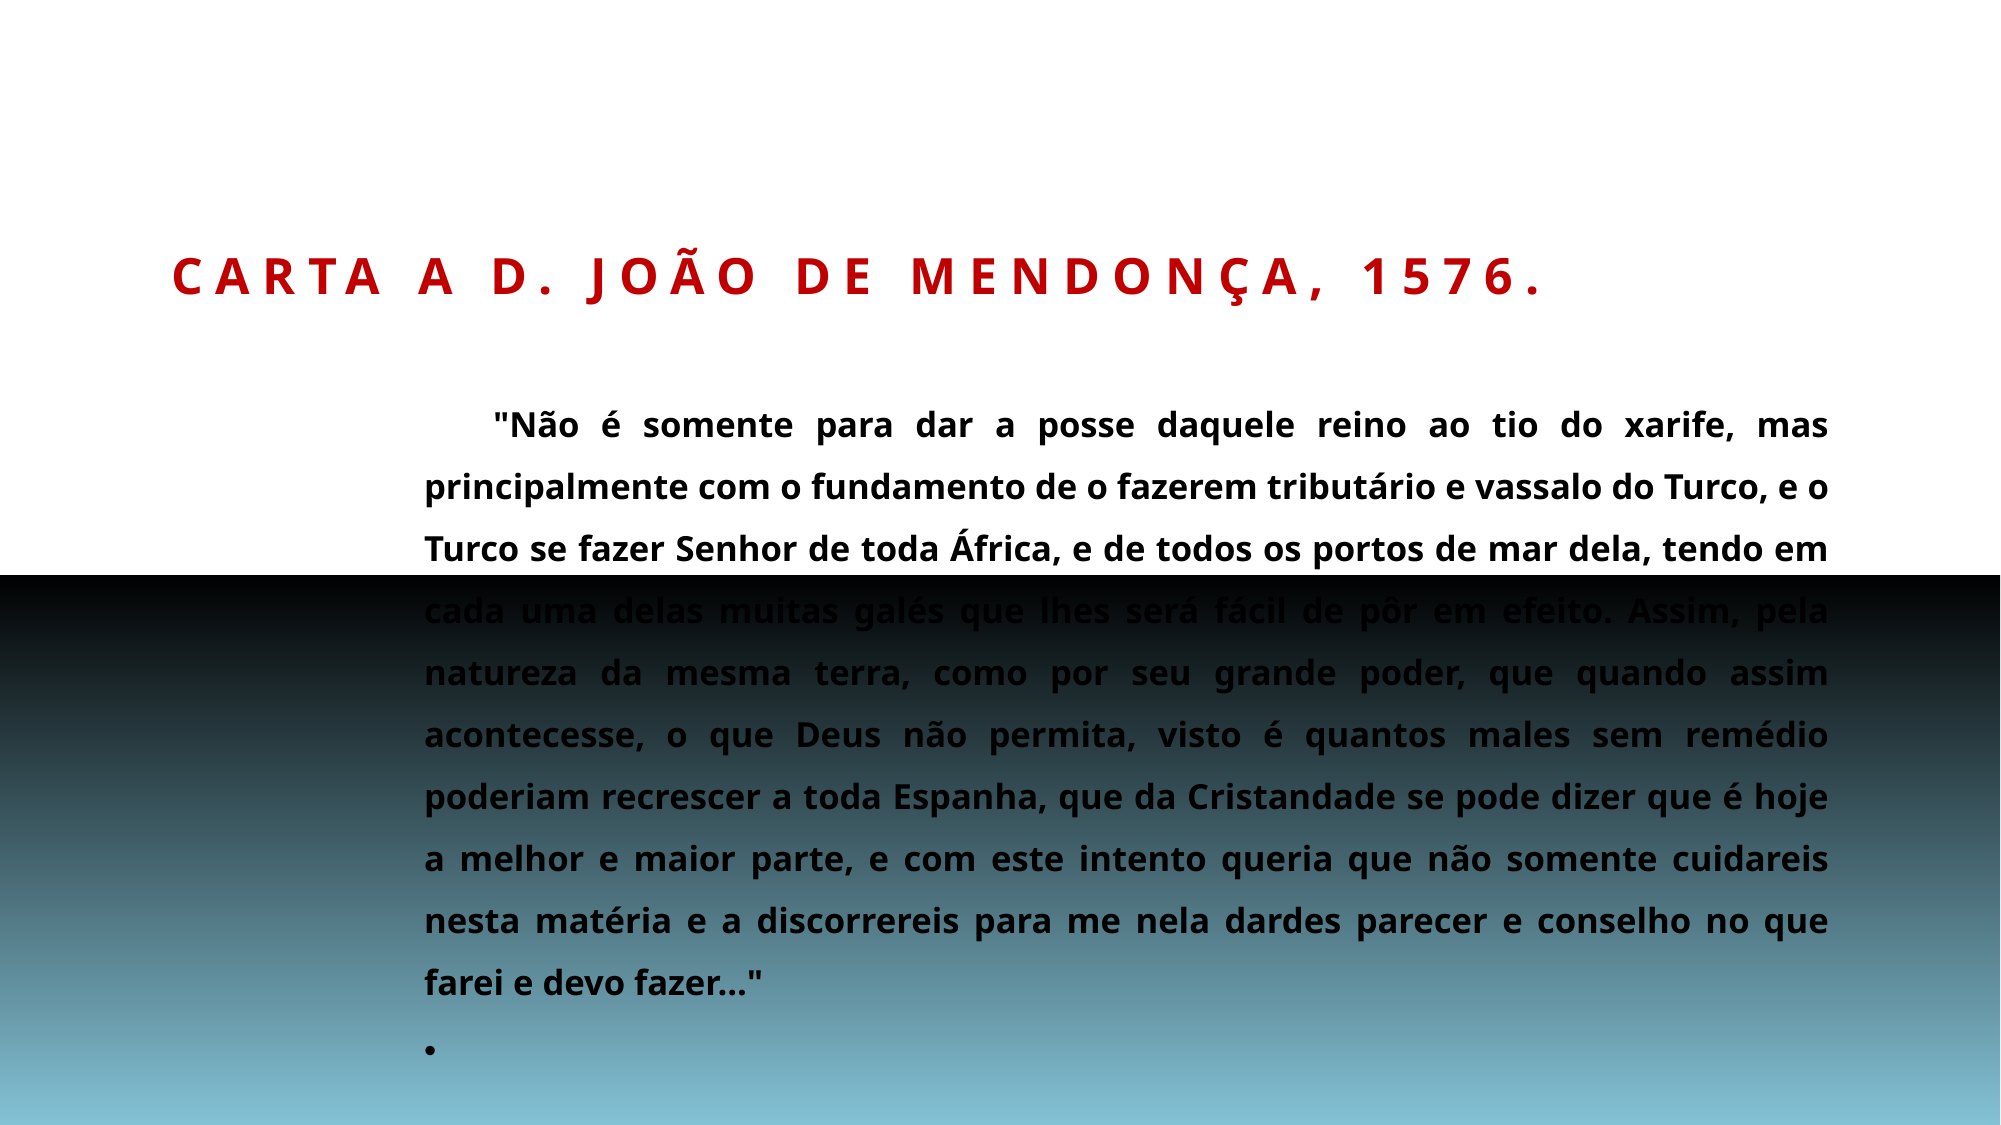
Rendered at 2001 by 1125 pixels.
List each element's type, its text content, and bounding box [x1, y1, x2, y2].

title Carta a D. João de Mendonça, 1576. [156, 124, 1844, 313]
list "Não é somente para dar a posse daquele reino ao tio do xarife, mas principalmente com o fundamento de o fazerem tributário e vassalo do Turco, e o Turco se fazer Senhor de toda África, e de todos os portos de mar dela, tendo em cada uma delas muitas galés que lhes será fácil de pôr em efeito. Assim, pela natureza da mesma terra, como por seu grande poder, que quando assim acontecesse, o que Deus não permita, visto é quantos males sem remédio poderiam recrescer a toda Espanha, que da Cristandade se pode dizer que é hoje a melhor e maior parte, e com este intento queria que não somente cuidareis nesta matéria e a discorrereis para me nela dardes parecer e conselho no que farei e devo fazer..." [409, 375, 1844, 1014]
